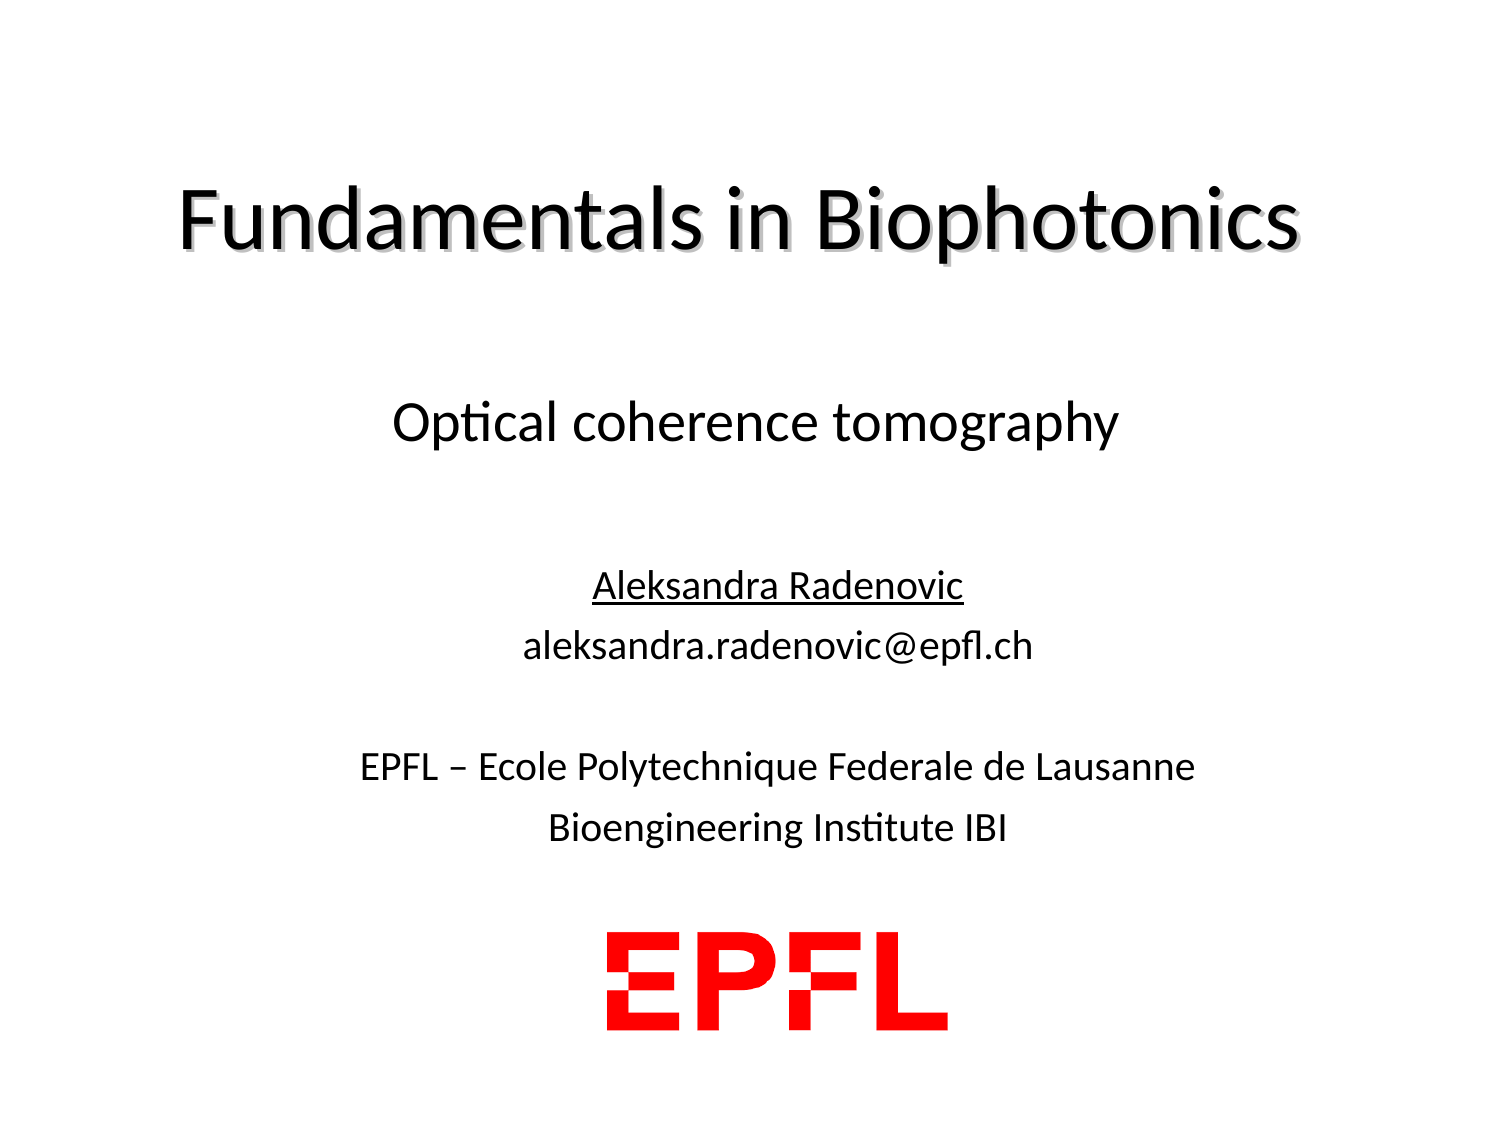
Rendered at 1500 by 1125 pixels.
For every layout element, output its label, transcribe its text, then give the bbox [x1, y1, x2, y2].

title Fundamentals in Biophotonics [0, 149, 1500, 276]
picture [600, 927, 952, 1035]
subtitle Optical coherence tomography [112, 321, 1401, 516]
list Aleksandra Radenovic aleksandra.radenovic@epfl.ch EPFL – Ecole Polytechnique Federale de Lausanne Bioengineering Institute IBI [225, 549, 1276, 925]
